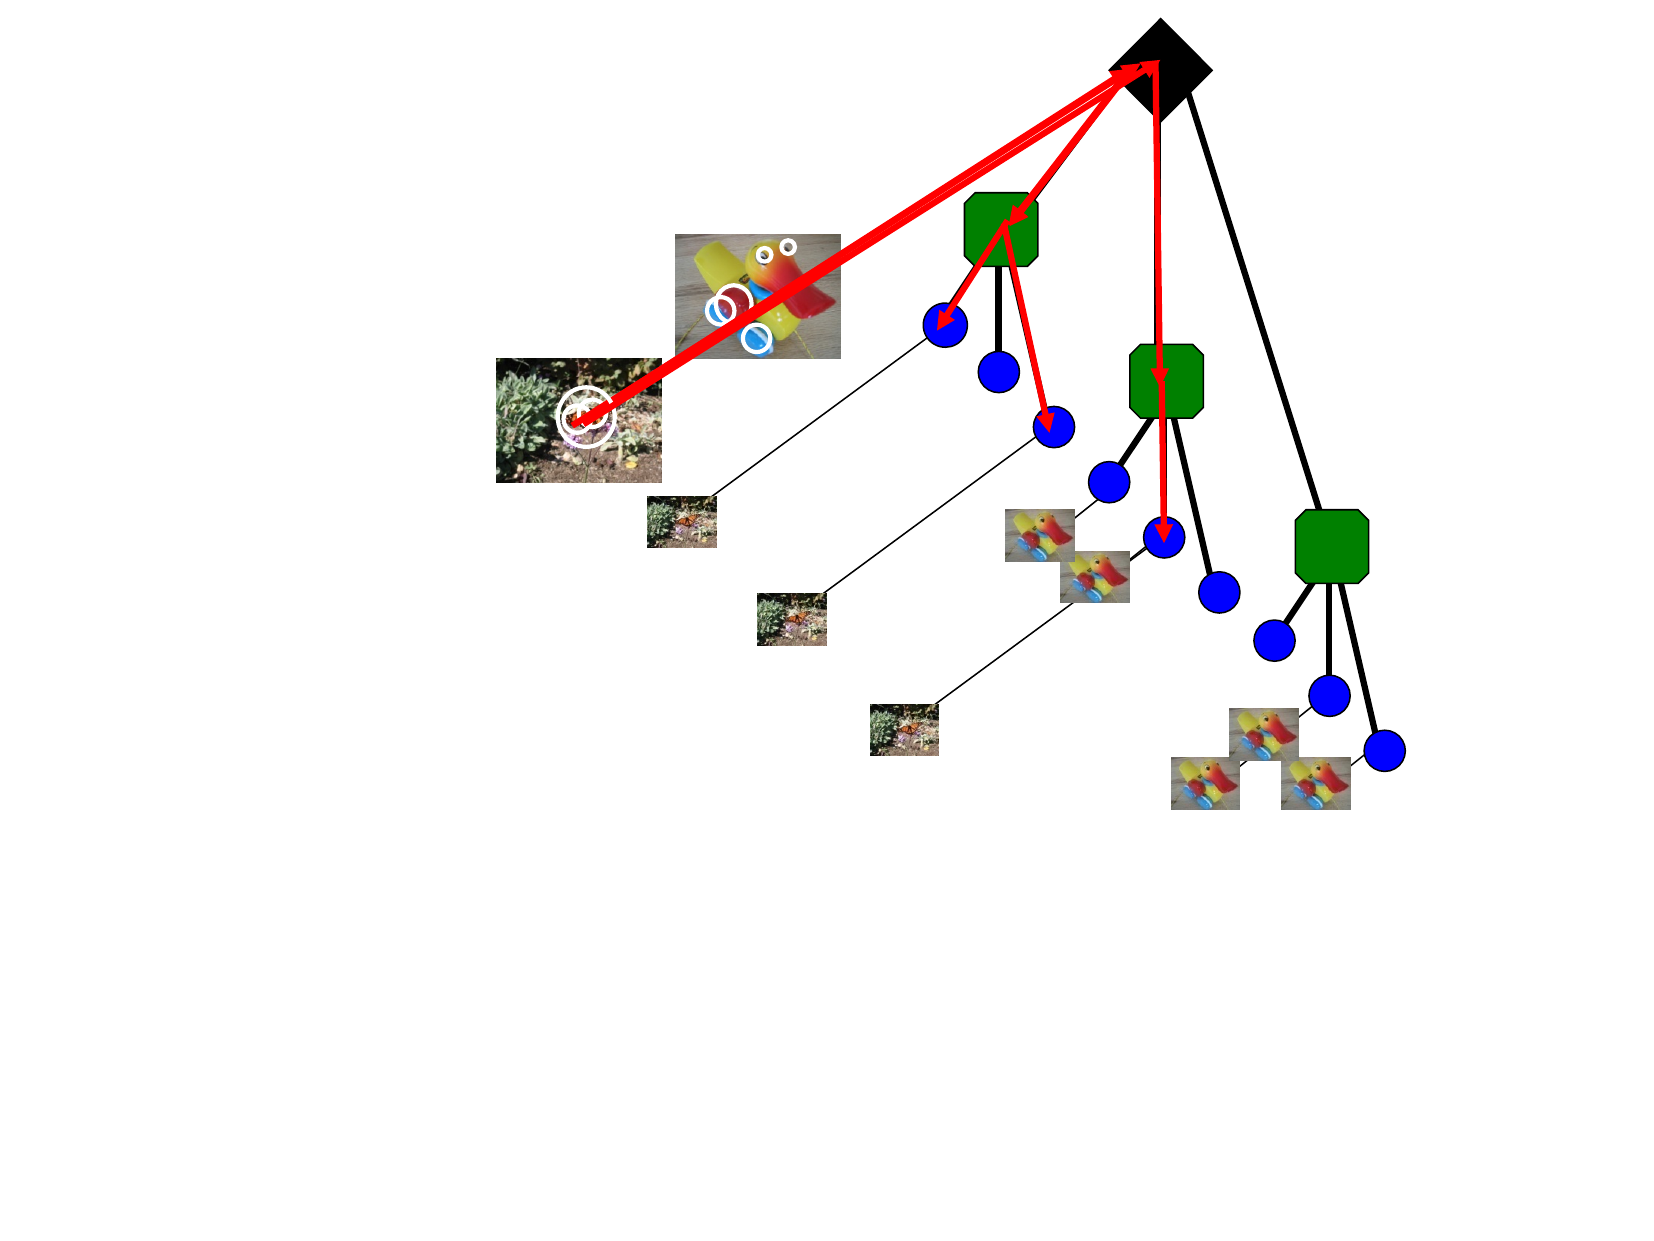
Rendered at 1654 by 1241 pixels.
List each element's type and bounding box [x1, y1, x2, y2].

text_box [1109, 18, 1213, 122]
picture [710, 304, 722, 322]
text_box [978, 351, 1020, 393]
text_box [1143, 517, 1185, 559]
picture [746, 327, 768, 349]
text_box [1295, 509, 1369, 584]
text_box [1033, 406, 1075, 448]
picture [574, 425, 584, 430]
picture [647, 496, 717, 548]
text_box [1163, 344, 1204, 419]
picture [566, 408, 577, 429]
picture [695, 266, 841, 359]
text_box [1088, 461, 1130, 503]
text_box [923, 303, 968, 348]
text_box [983, 235, 1009, 267]
text_box [1198, 571, 1240, 614]
picture [722, 288, 749, 316]
picture [586, 402, 598, 409]
picture [757, 593, 827, 646]
picture [1171, 708, 1351, 810]
text_box [1008, 200, 1038, 267]
text_box [1364, 730, 1406, 772]
text_box [1308, 675, 1351, 717]
picture [496, 358, 662, 483]
picture [719, 300, 732, 319]
picture [1005, 509, 1130, 603]
picture [870, 704, 939, 756]
text_box [1125, 74, 1153, 115]
picture [561, 390, 606, 414]
picture [593, 417, 602, 424]
picture [562, 412, 612, 444]
text_box [964, 192, 1028, 266]
text_box [1129, 344, 1159, 419]
picture [675, 234, 841, 355]
text_box [1253, 620, 1296, 662]
